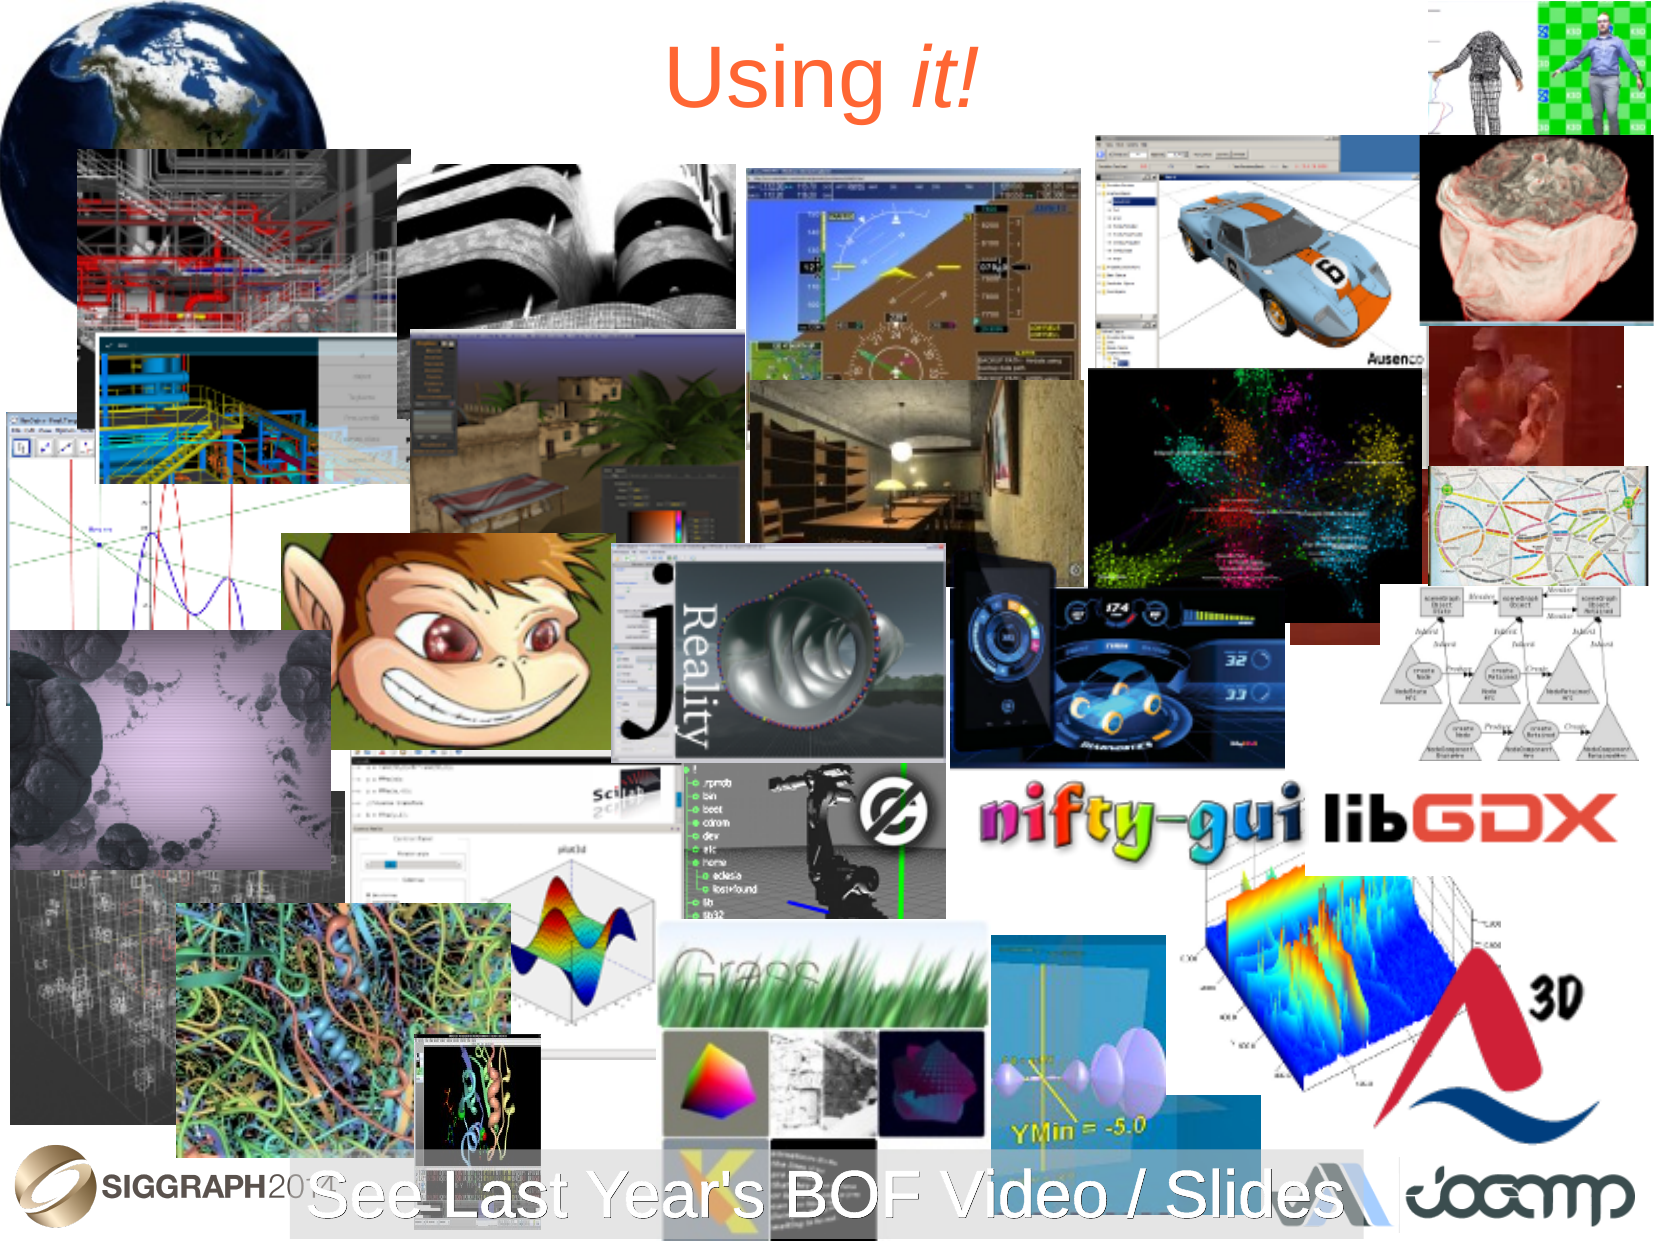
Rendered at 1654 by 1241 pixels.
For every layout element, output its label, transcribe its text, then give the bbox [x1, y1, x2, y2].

title Using it! [68, 15, 1428, 139]
picture [0, 0, 1654, 1239]
text_box See Last Year's BOF Video / Slides [289, 1149, 1364, 1239]
